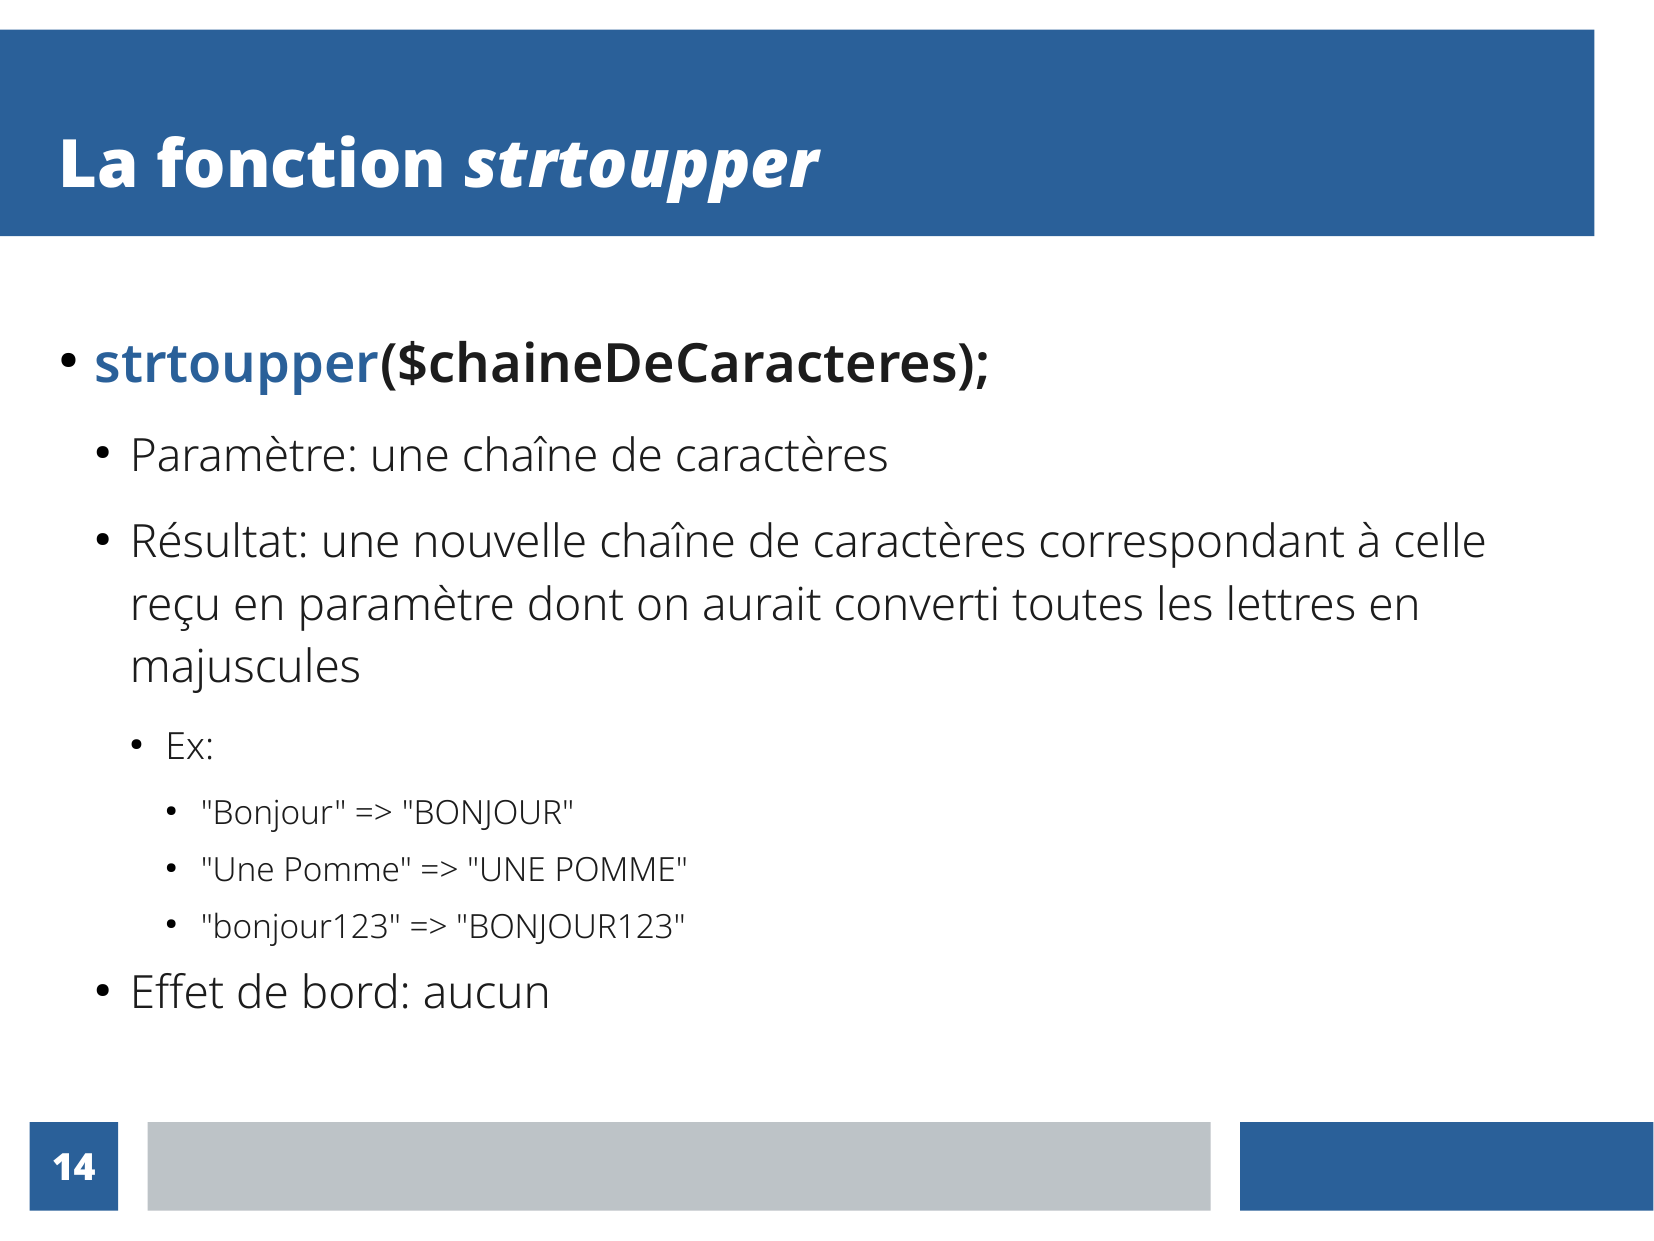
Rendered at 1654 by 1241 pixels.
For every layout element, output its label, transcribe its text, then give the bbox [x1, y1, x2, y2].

list strtoupper($chaineDeCaracteres); Paramètre: une chaîne de caractères Résultat: une nouvelle chaîne de caractères correspondant à celle reçu en paramètre dont on aurait converti toutes les lettres en majuscules Ex: "Bonjour" => "BONJOUR" "Une Pomme" => "UNE POMME" "bonjour123" => "BONJOUR123" Effet de bord: aucun [59, 324, 1565, 1093]
title La fonction strtoupper [59, 59, 1595, 207]
